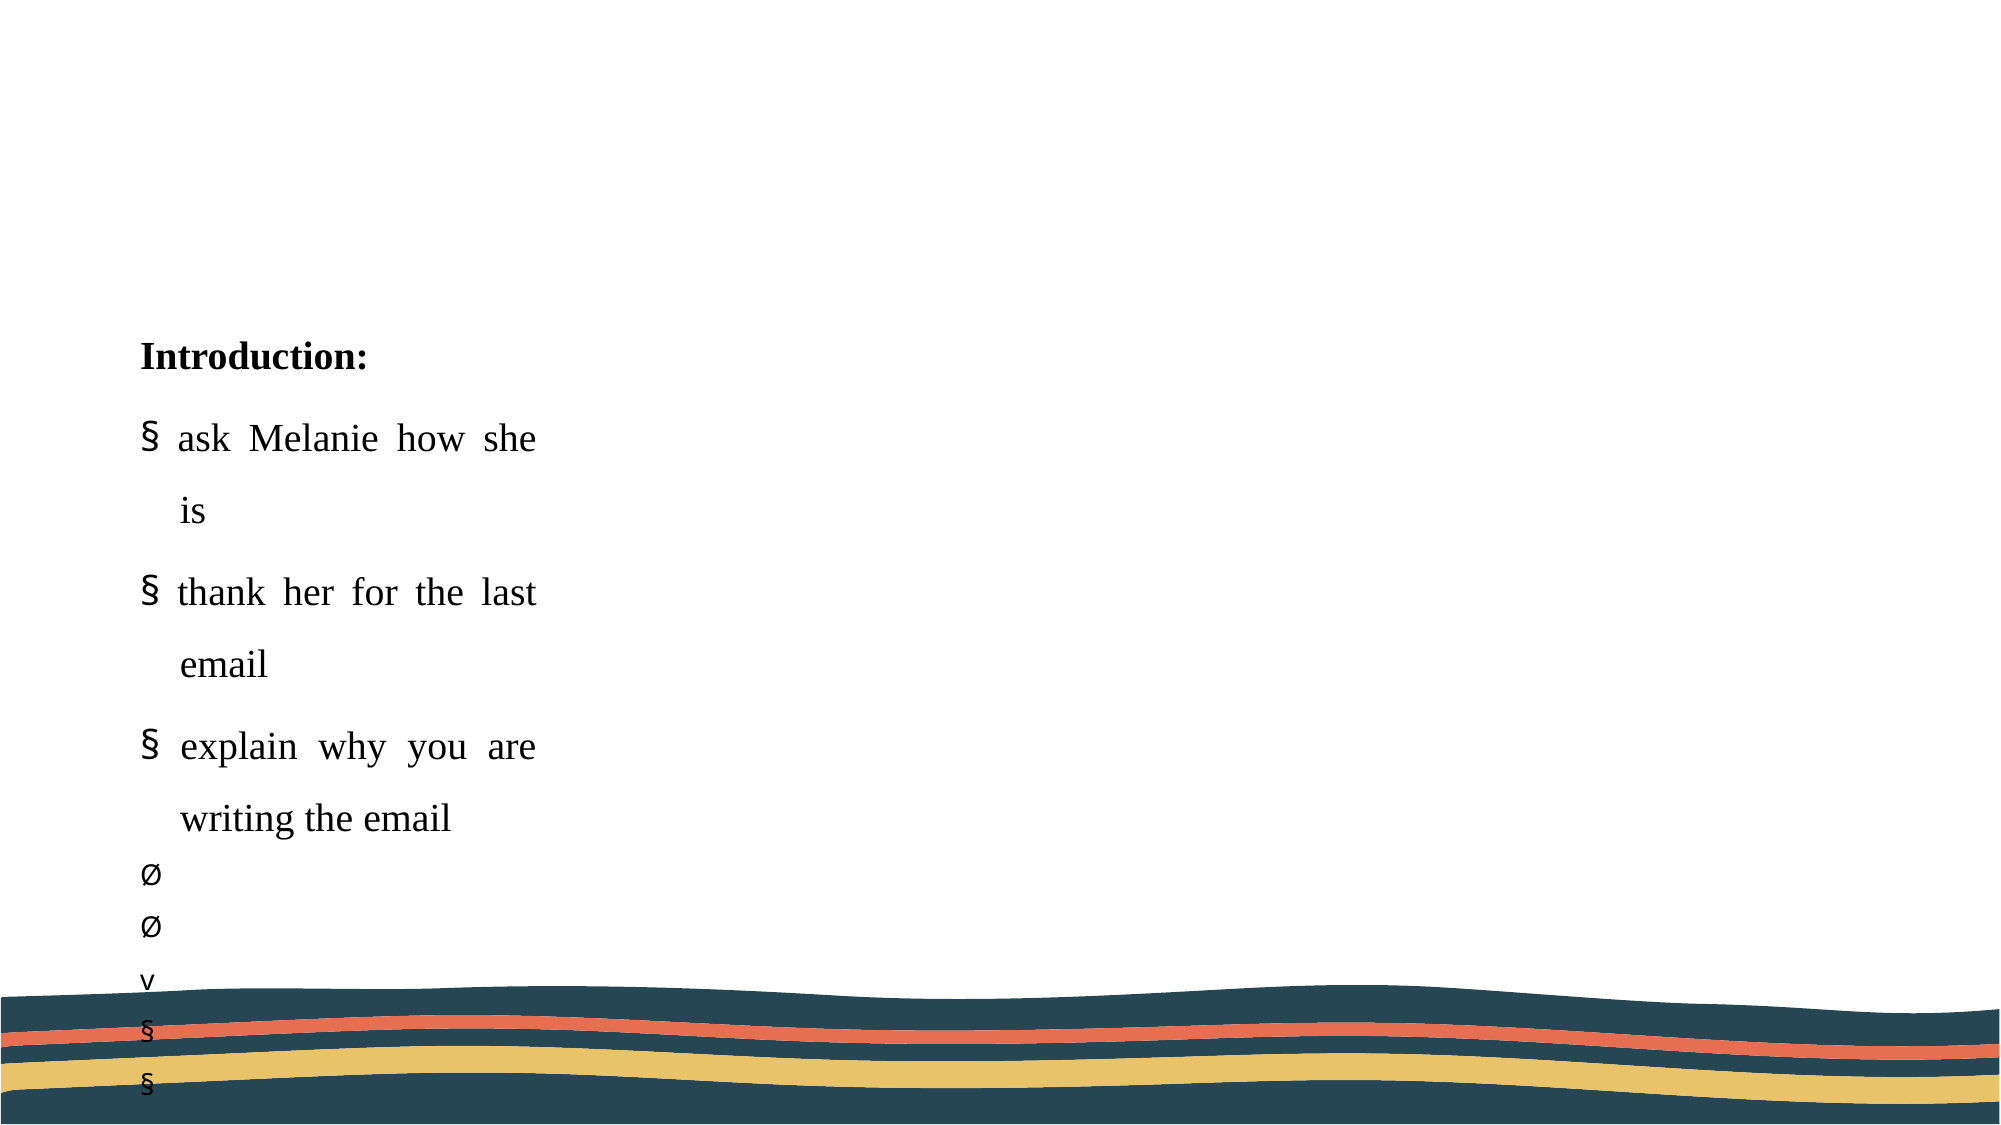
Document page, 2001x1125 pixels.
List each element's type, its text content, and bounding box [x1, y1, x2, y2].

list Introduction: ask Melanie how she is thank her for the last email explain why you are writing the email [106, 128, 2000, 1125]
